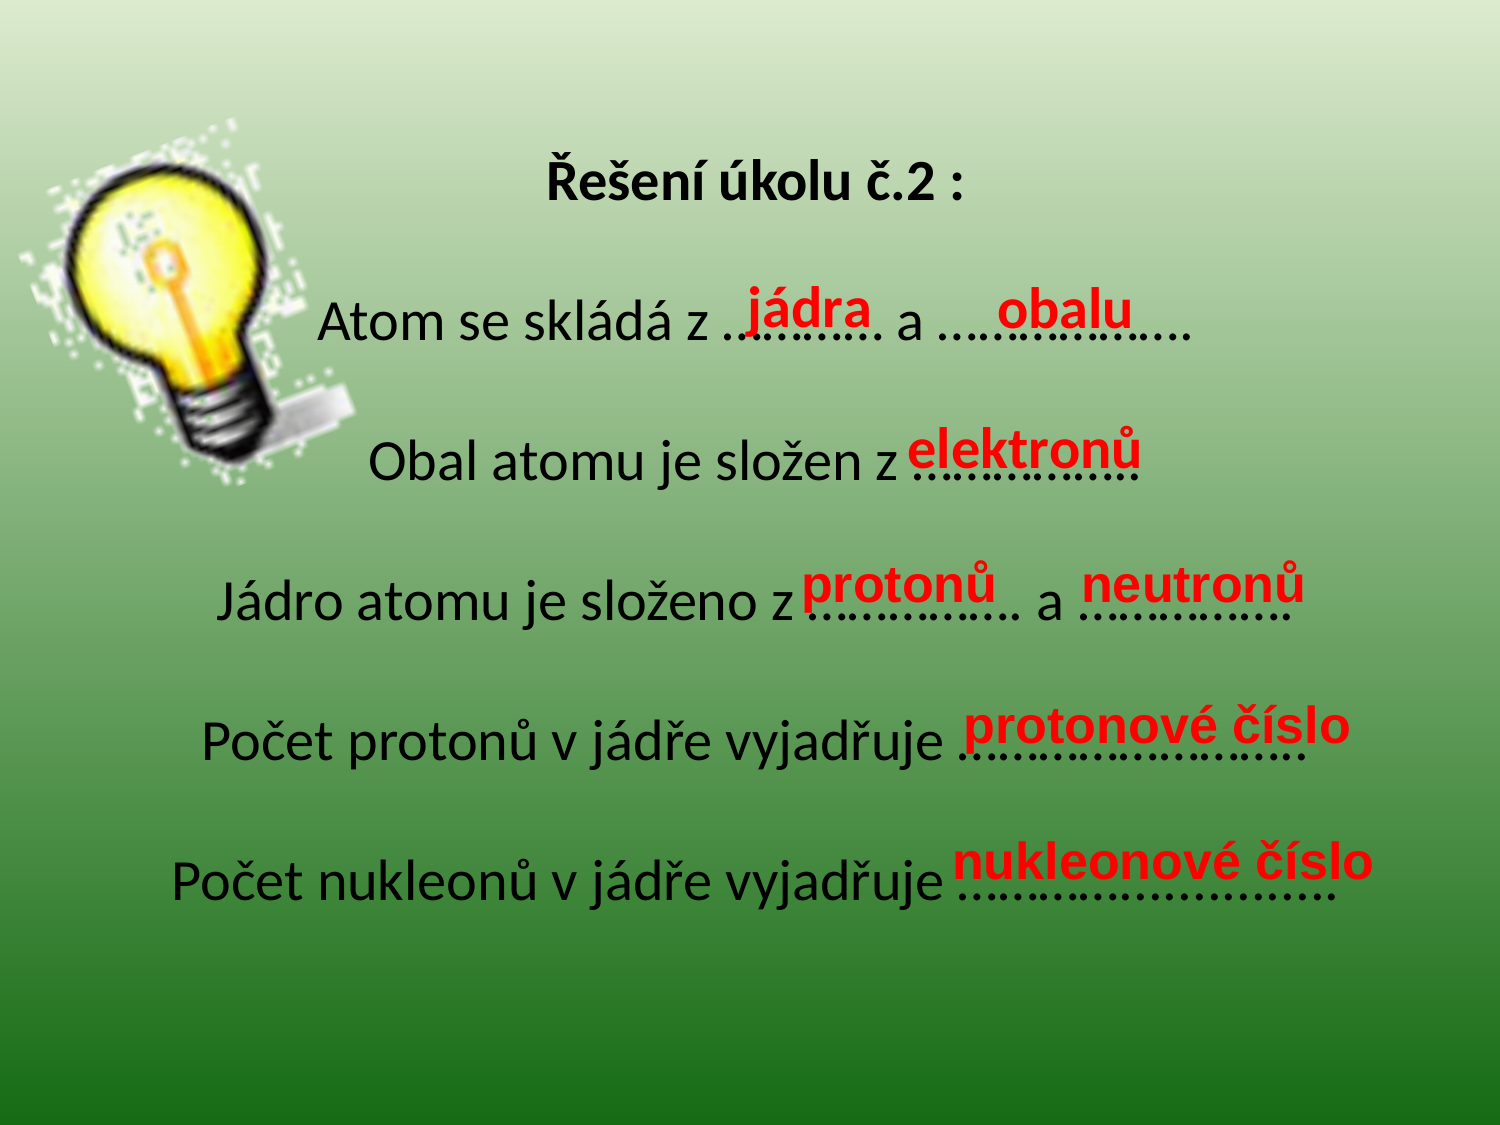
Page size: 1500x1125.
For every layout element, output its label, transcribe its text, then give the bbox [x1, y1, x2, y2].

text_box elektronů [855, 386, 1196, 504]
title Řešení úkolu č.2 : Atom se skládá z ………… a ………………. Obal atomu je složen z …………….. Jádro atomu je složeno z ……………. a ……………. Počet protonů v jádře vyjadřuje …………………….. Počet nukleonů v jádře vyjadřuje …………............... [58, 35, 1454, 1020]
text_box jádra [691, 246, 938, 364]
text_box protonů [786, 542, 1013, 621]
picture [0, 105, 388, 530]
text_box protonové číslo [949, 683, 1430, 762]
text_box neutronů [1066, 542, 1383, 621]
text_box obalu [937, 247, 1194, 364]
text_box nukleonové číslo [937, 820, 1407, 899]
